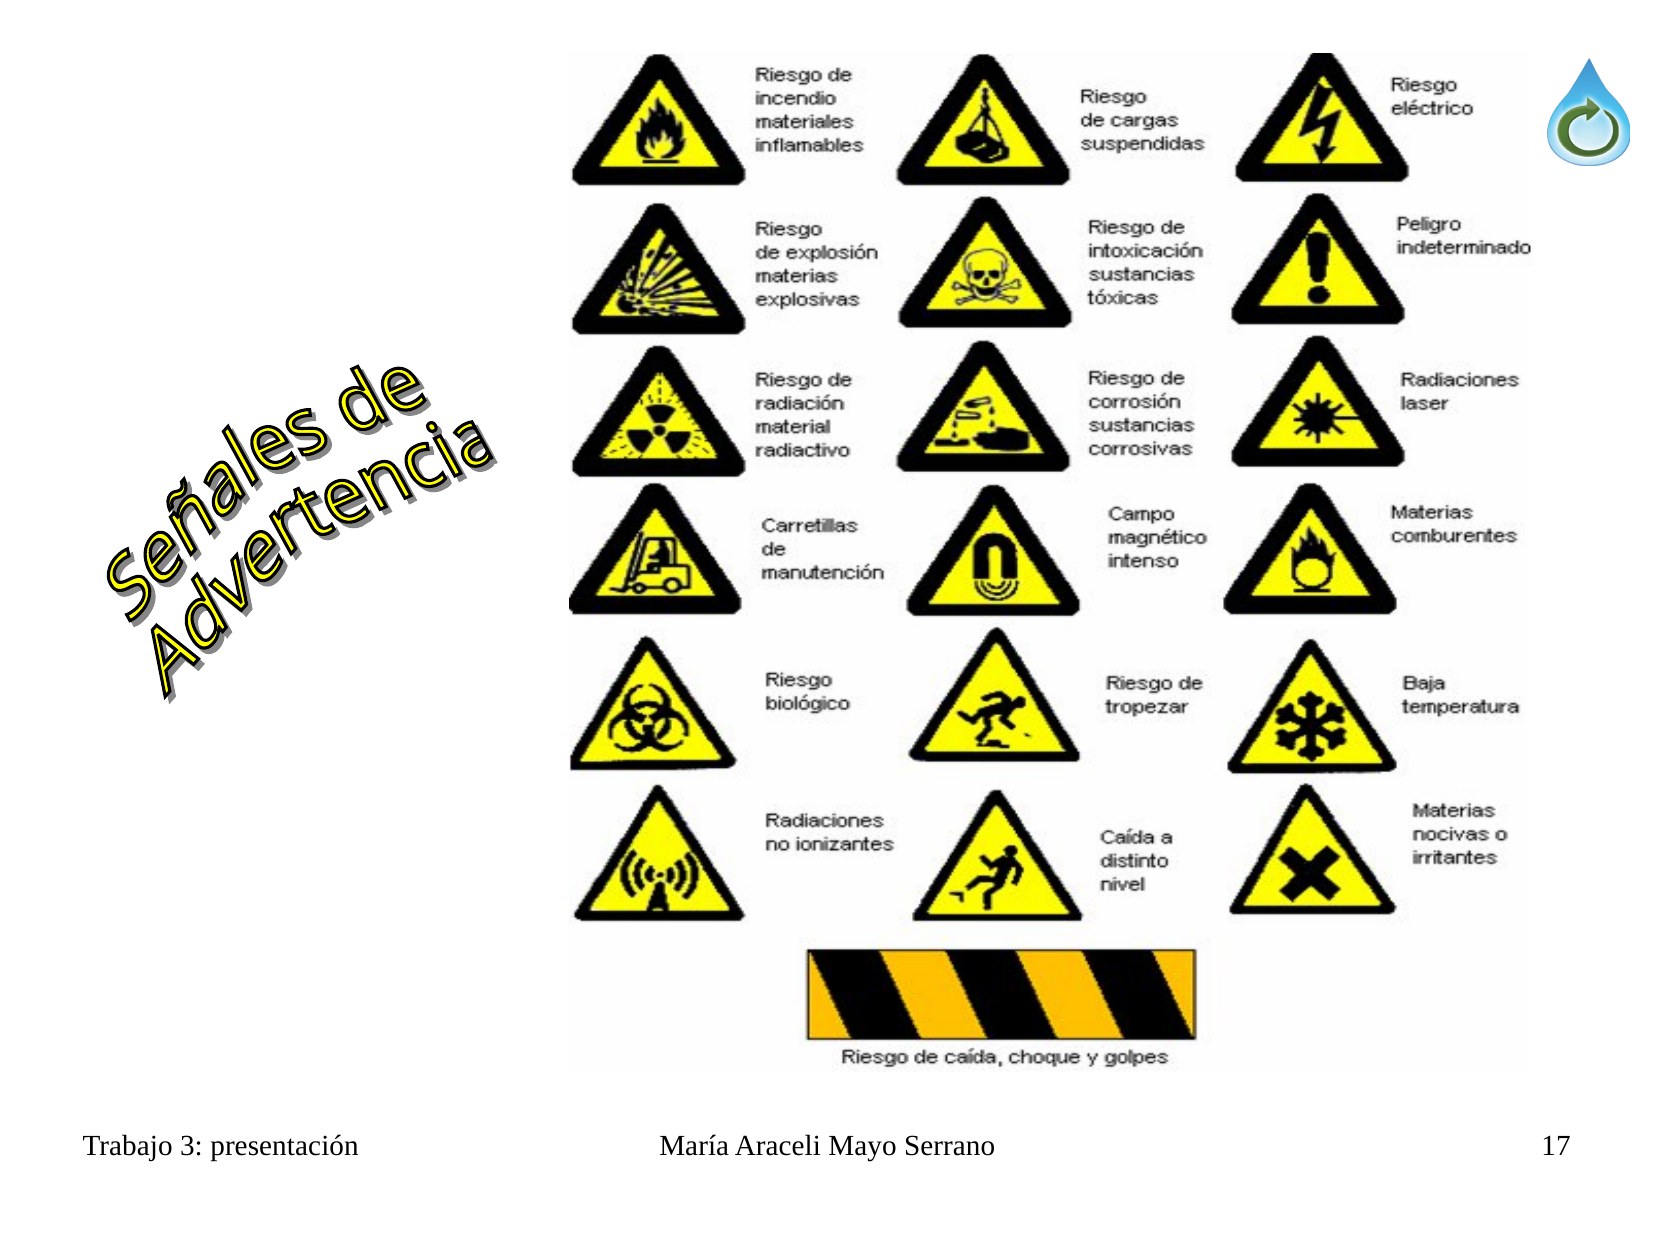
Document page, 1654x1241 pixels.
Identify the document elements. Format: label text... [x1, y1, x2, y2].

text_box Señales de Advertencia [382, 368, 425, 411]
text_box Señales de Advertencia [205, 462, 244, 516]
text_box Señales de Advertencia [152, 625, 199, 697]
text_box Señales de Advertencia [287, 409, 326, 455]
text_box Señales de Advertencia [210, 554, 247, 611]
text_box Señales de Advertencia [340, 366, 387, 430]
text_box Señales de Advertencia [434, 435, 461, 476]
text_box Señales de Advertencia [292, 488, 335, 535]
text_box Señales de Advertencia [359, 461, 411, 510]
text_box Señales de Advertencia [245, 531, 282, 581]
text_box Señales de Advertencia [108, 548, 150, 621]
text_box Señales de Advertencia [406, 443, 446, 487]
text_box Señales de Advertencia [145, 532, 182, 582]
picture [1547, 58, 1630, 166]
text_box Señales de Advertencia [454, 421, 493, 467]
text_box Señales de Advertencia [223, 426, 258, 485]
text_box Señales de Advertencia [251, 426, 295, 469]
picture [569, 53, 1533, 1072]
text_box Señales de Advertencia [186, 574, 227, 649]
text_box Señales de Advertencia [170, 495, 215, 555]
text_box Señales de Advertencia [167, 478, 186, 510]
text_box Señales de Advertencia [270, 502, 296, 554]
text_box Señales de Advertencia [325, 480, 369, 523]
